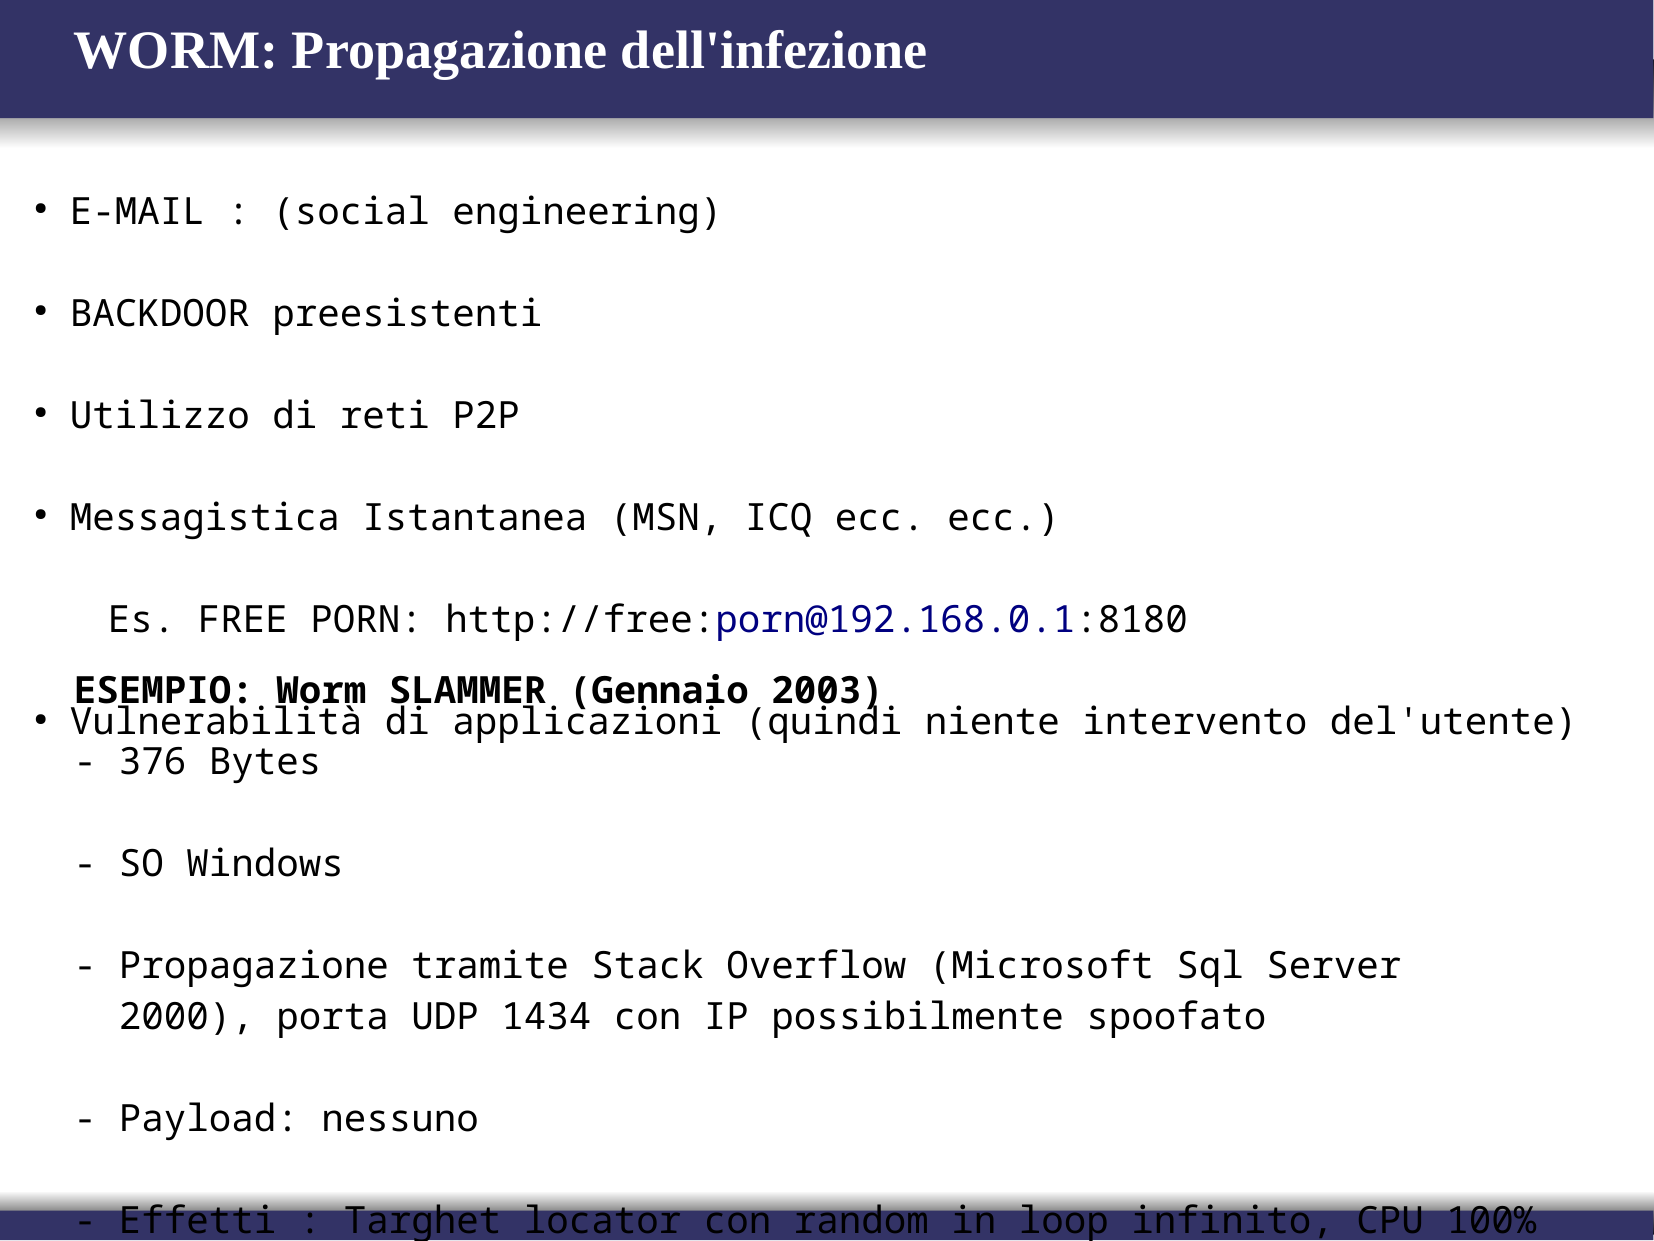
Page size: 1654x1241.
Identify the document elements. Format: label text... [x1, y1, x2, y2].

text_box [417, 1215, 427, 1231]
text_box E-MAIL : (social engineering) BACKDOOR preesistenti Utilizzo di reti P2P Messagistica Istantanea (MSN, ICQ ecc. ecc.) Es. FREE PORN: http://free:porn@192.168.0.1:8180 Vulnerabilità di applicazioni (quindi niente intervento del'utente) [19, 177, 1625, 602]
text_box ESEMPIO: Worm SLAMMER (Gennaio 2003) [59, 656, 908, 709]
text_box WORM: Propagazione dell'infezione [59, 12, 944, 89]
text_box - 376 Bytes - SO Windows - Propagazione tramite Stack Overflow (Microsoft Sql Server 2000), porta UDP 1434 con IP possibilmente spoofato - Payload: nessuno - Effetti : Targhet locator con random in loop infinito, CPU 100% e rete congestionata [59, 726, 1565, 1152]
text_box [1092, 1215, 1103, 1231]
text_box [0, 0, 1654, 148]
text_box [0, 1192, 1654, 1241]
